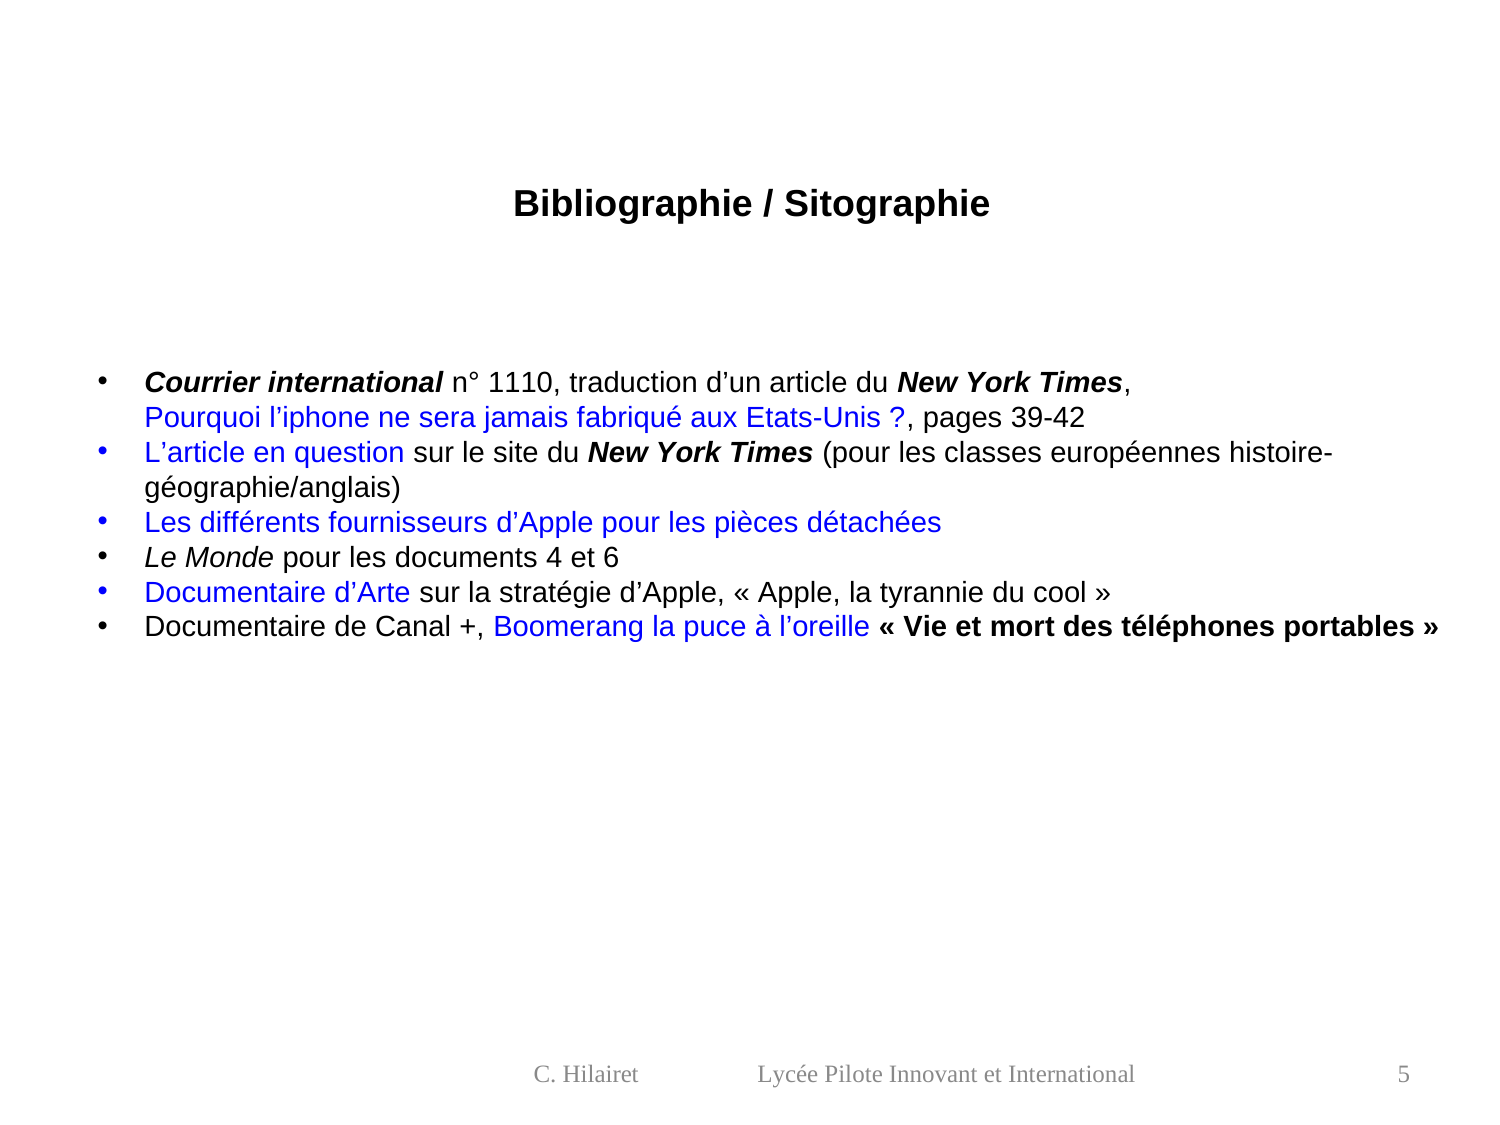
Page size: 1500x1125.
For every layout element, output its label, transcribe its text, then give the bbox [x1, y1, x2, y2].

title Bibliographie / Sitographie [86, 153, 1418, 251]
text_box Courrier international n° 1110, traduction d’un article du New York Times, Pourquoi l’iphone ne sera jamais fabriqué aux Etats-Unis ?, pages 39-42 L’article en question sur le site du New York Times (pour les classes européennes histoire-géographie/anglais) Les différents fournisseurs d’Apple pour les pièces détachées Le Monde pour les documents 4 et 6 Documentaire d’Arte sur la stratégie d’Apple, « Apple, la tyrannie du cool » Documentaire de Canal +, Boomerang la puce à l’oreille « Vie et mort des téléphones portables » [82, 355, 1462, 721]
text_box C. Hilairet Lycée Pilote Innovant et International [512, 1042, 1158, 1103]
text_box <numéro> [1158, 1042, 1426, 1103]
